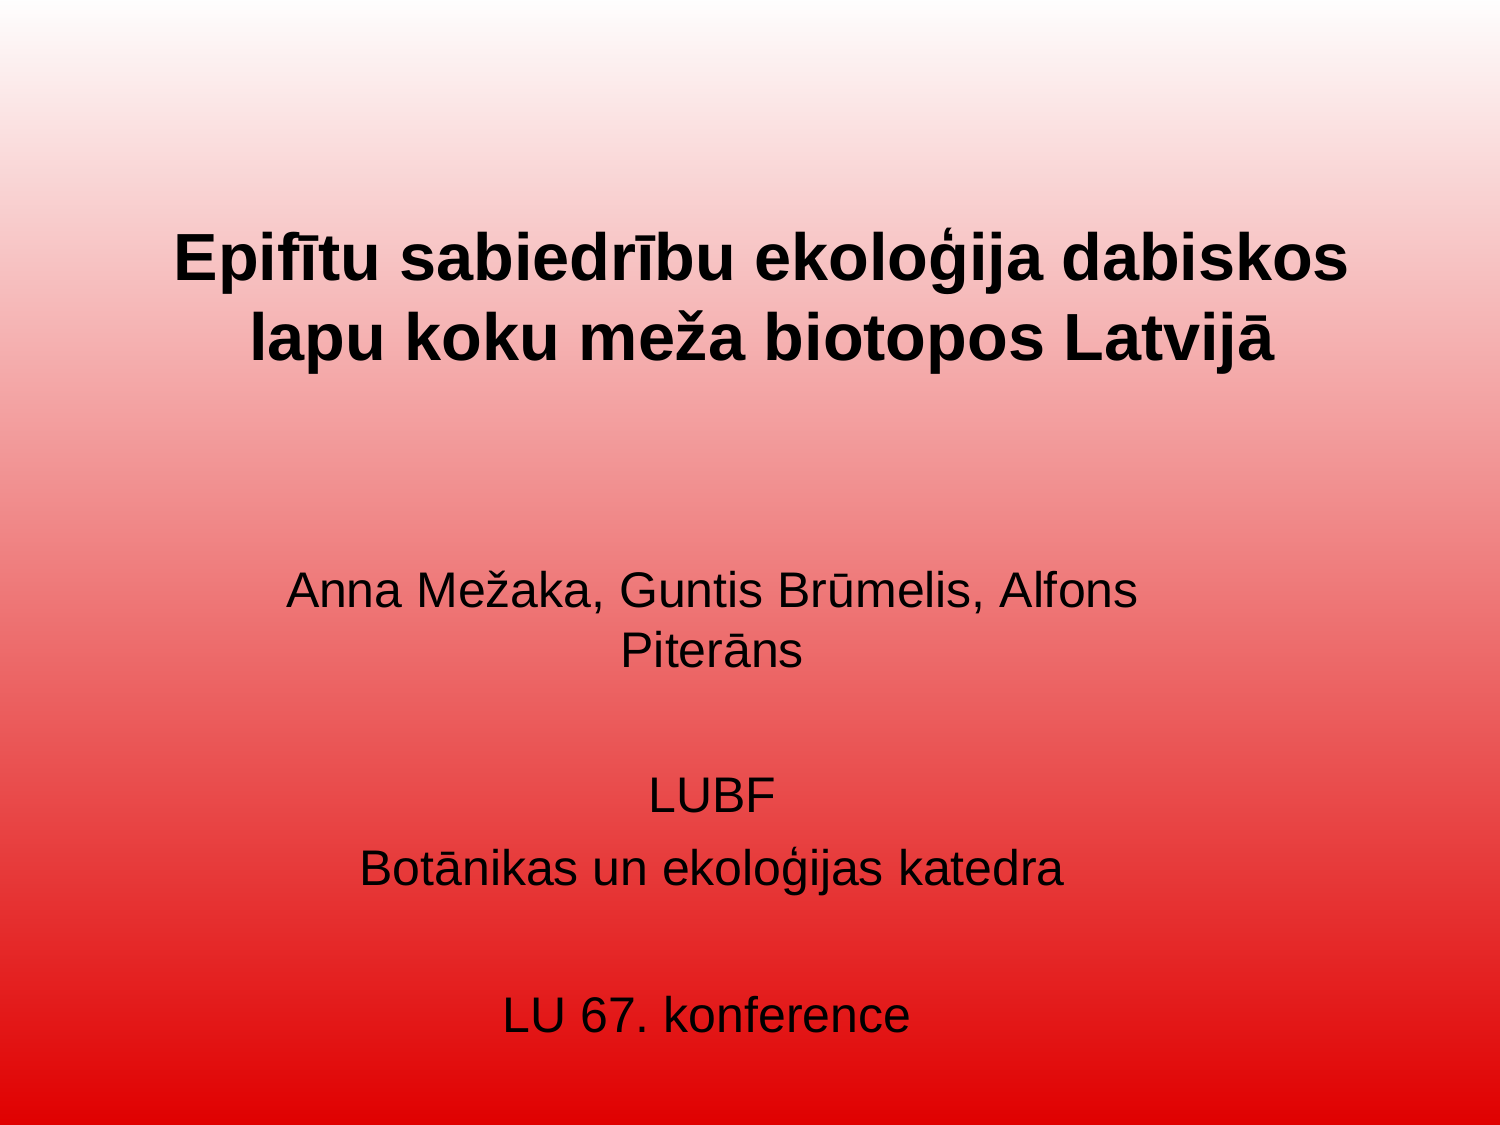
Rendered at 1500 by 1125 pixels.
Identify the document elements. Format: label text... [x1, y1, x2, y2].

title Epifītu sabiedrību ekoloģija dabiskos lapu koku meža biotopos Latvijā [125, 199, 1401, 388]
subtitle Anna Mežaka, Guntis Brūmelis, Alfons Piterāns LUBF Botānikas un ekoloģijas katedra [187, 549, 1238, 903]
text_box LU 67. konference [487, 974, 927, 1051]
